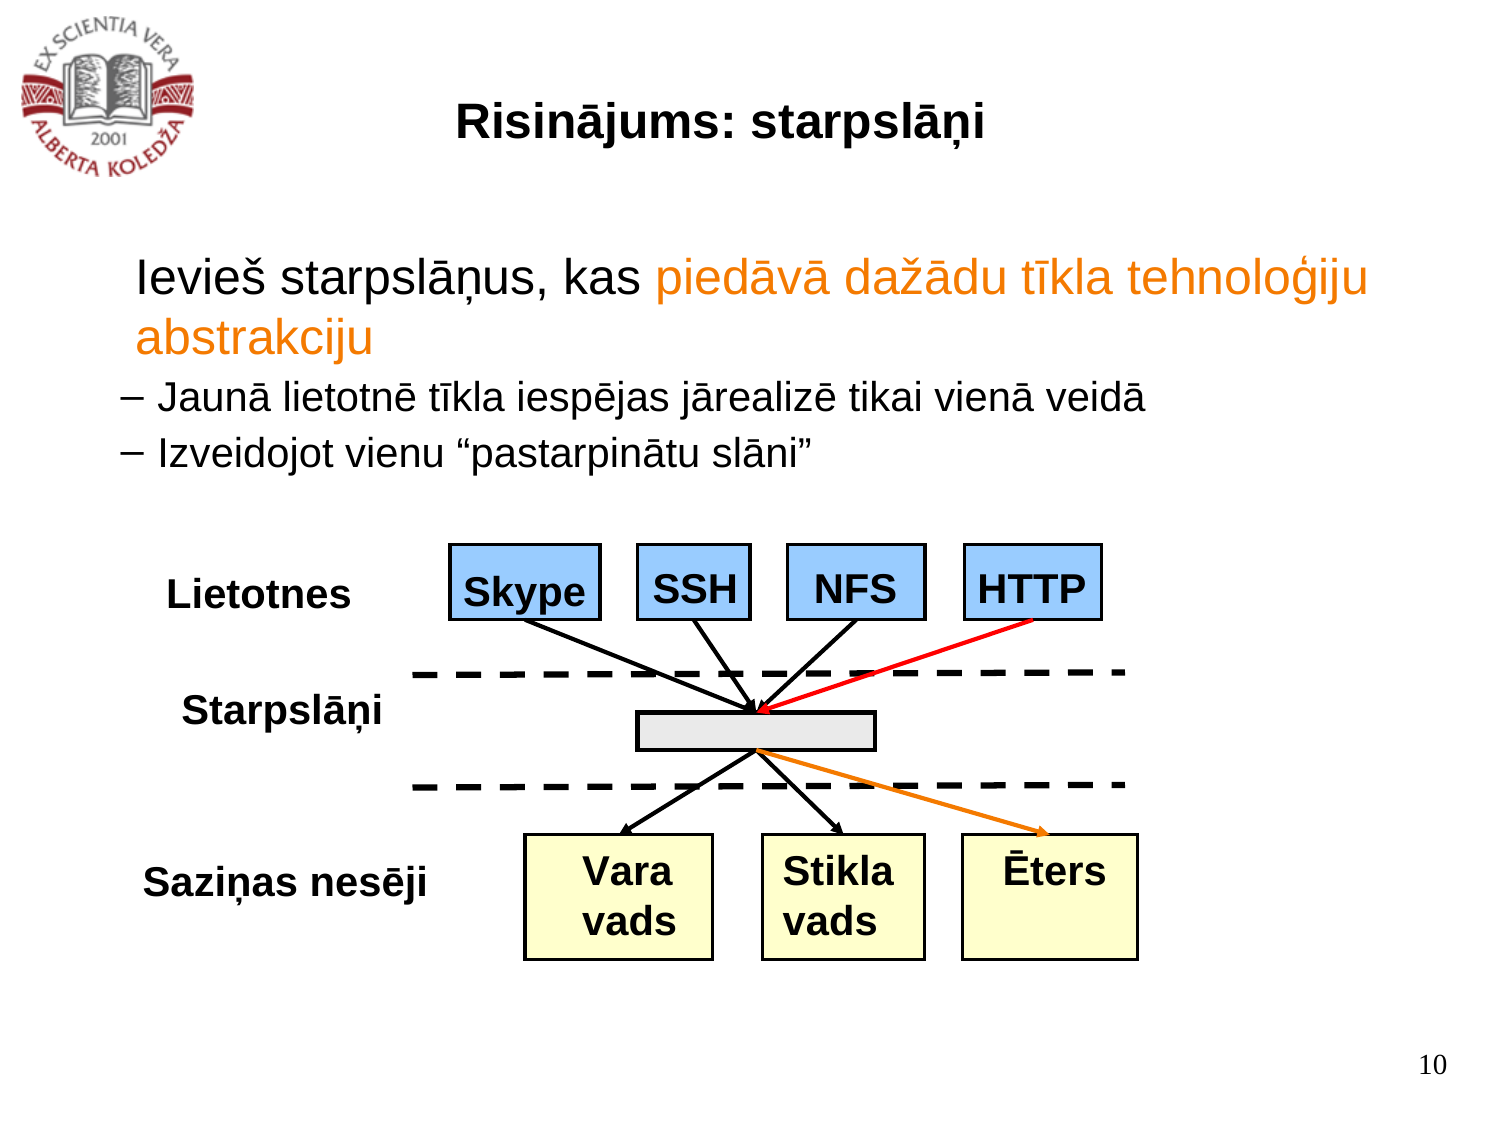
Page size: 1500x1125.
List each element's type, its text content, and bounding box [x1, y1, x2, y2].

text_box Stikla vads [767, 836, 910, 952]
picture [21, 16, 194, 177]
text_box [964, 544, 1102, 554]
text_box [450, 544, 601, 557]
text_box Saziņas nesēji [127, 847, 444, 913]
text_box [637, 712, 876, 750]
text_box [962, 834, 1138, 960]
text_box Ēters [987, 836, 1123, 902]
text_box [637, 544, 750, 554]
text_box Starpslāņi [166, 675, 399, 741]
text_box Lietotnes [151, 559, 368, 625]
text_box HTTP [962, 554, 1102, 620]
text_box Skype [448, 557, 613, 623]
text_box [787, 544, 925, 620]
text_box [762, 834, 925, 960]
text_box <skaitlis> [1312, 1037, 1463, 1101]
text_box SSH [637, 554, 754, 620]
title Risinājums: starpslāņi [50, 62, 1374, 175]
text_box NFS [798, 554, 913, 620]
text_box [524, 834, 713, 960]
list Ievieš starpslāņus, kas piedāvā dažādu tīkla tehnoloģiju abstrakciju Jaunā lietotnē tīkla iespējas jārealizē tikai vienā veidā Izveidojot vienu “pastarpinātu slāni” [49, 237, 1500, 488]
text_box Vara vads [567, 836, 693, 952]
